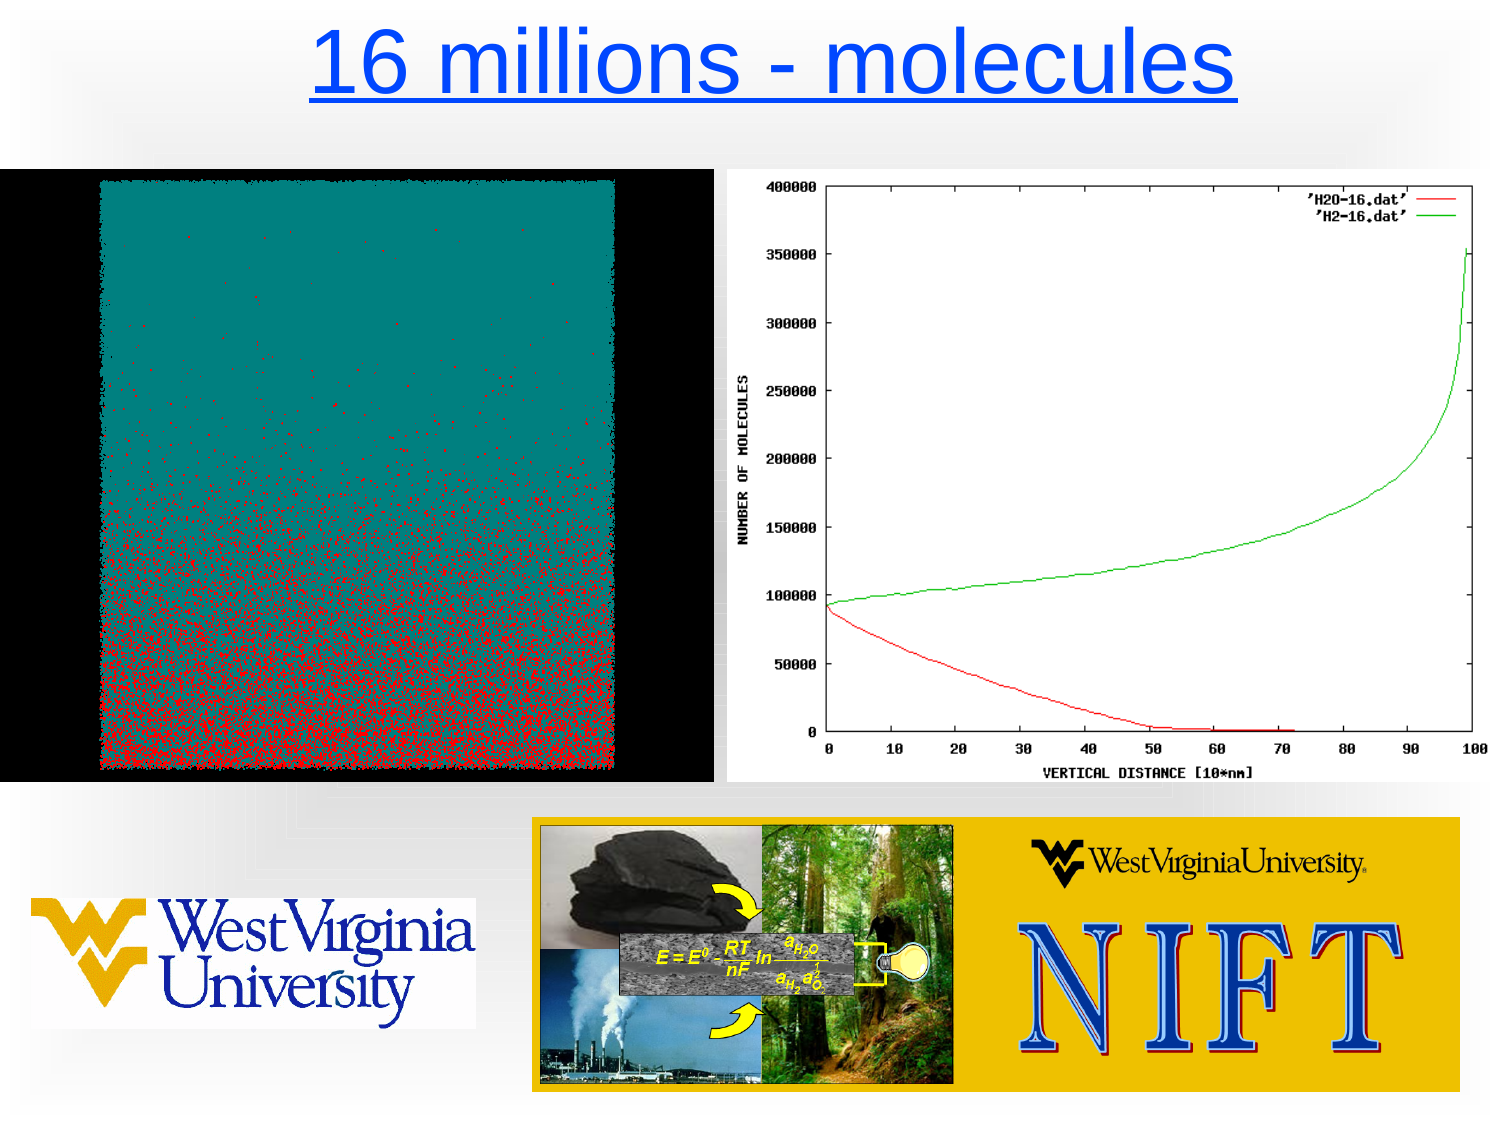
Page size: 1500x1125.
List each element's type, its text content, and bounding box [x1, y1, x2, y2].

picture [0, 169, 714, 782]
picture [532, 817, 1460, 1092]
picture [727, 169, 1497, 782]
title 16 millions - molecules [136, 10, 1411, 113]
